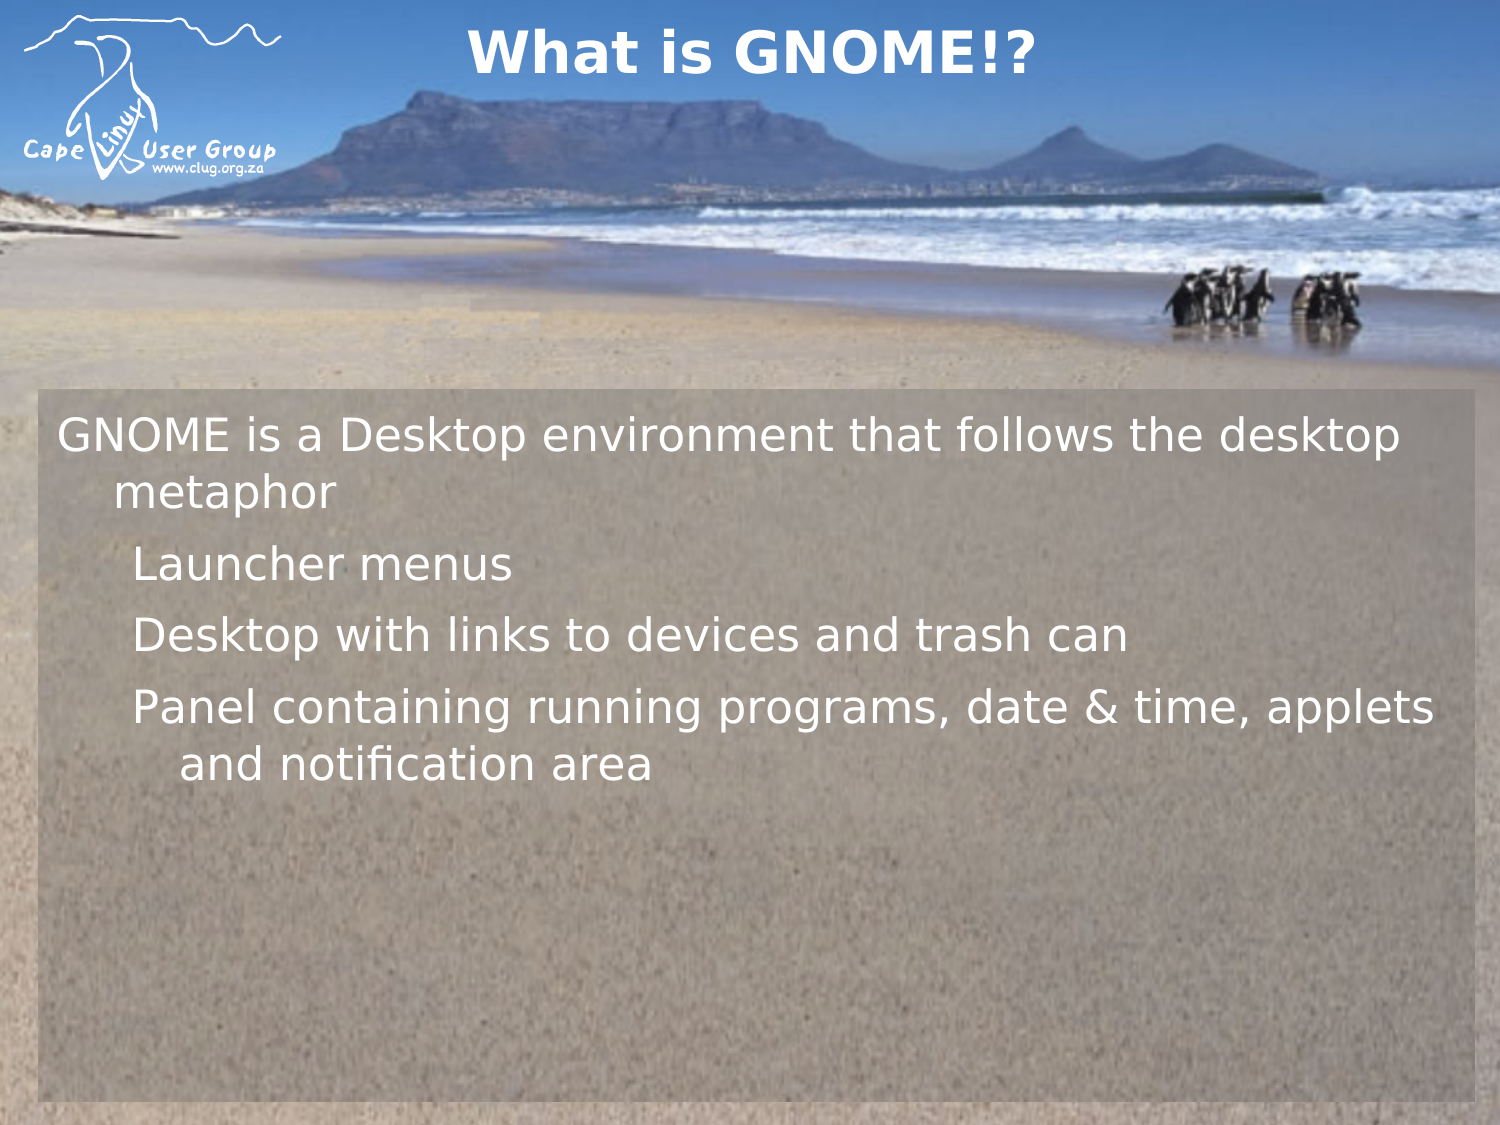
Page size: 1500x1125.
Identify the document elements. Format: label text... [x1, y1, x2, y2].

title What is GNOME!? [466, 0, 1486, 128]
picture [0, 0, 1500, 1125]
list GNOME is a Desktop environment that follows the desktop metaphor Launcher menus Desktop with links to devices and trash can Panel containing running programs, date & time, applets and notification area [56, 405, 1469, 1090]
